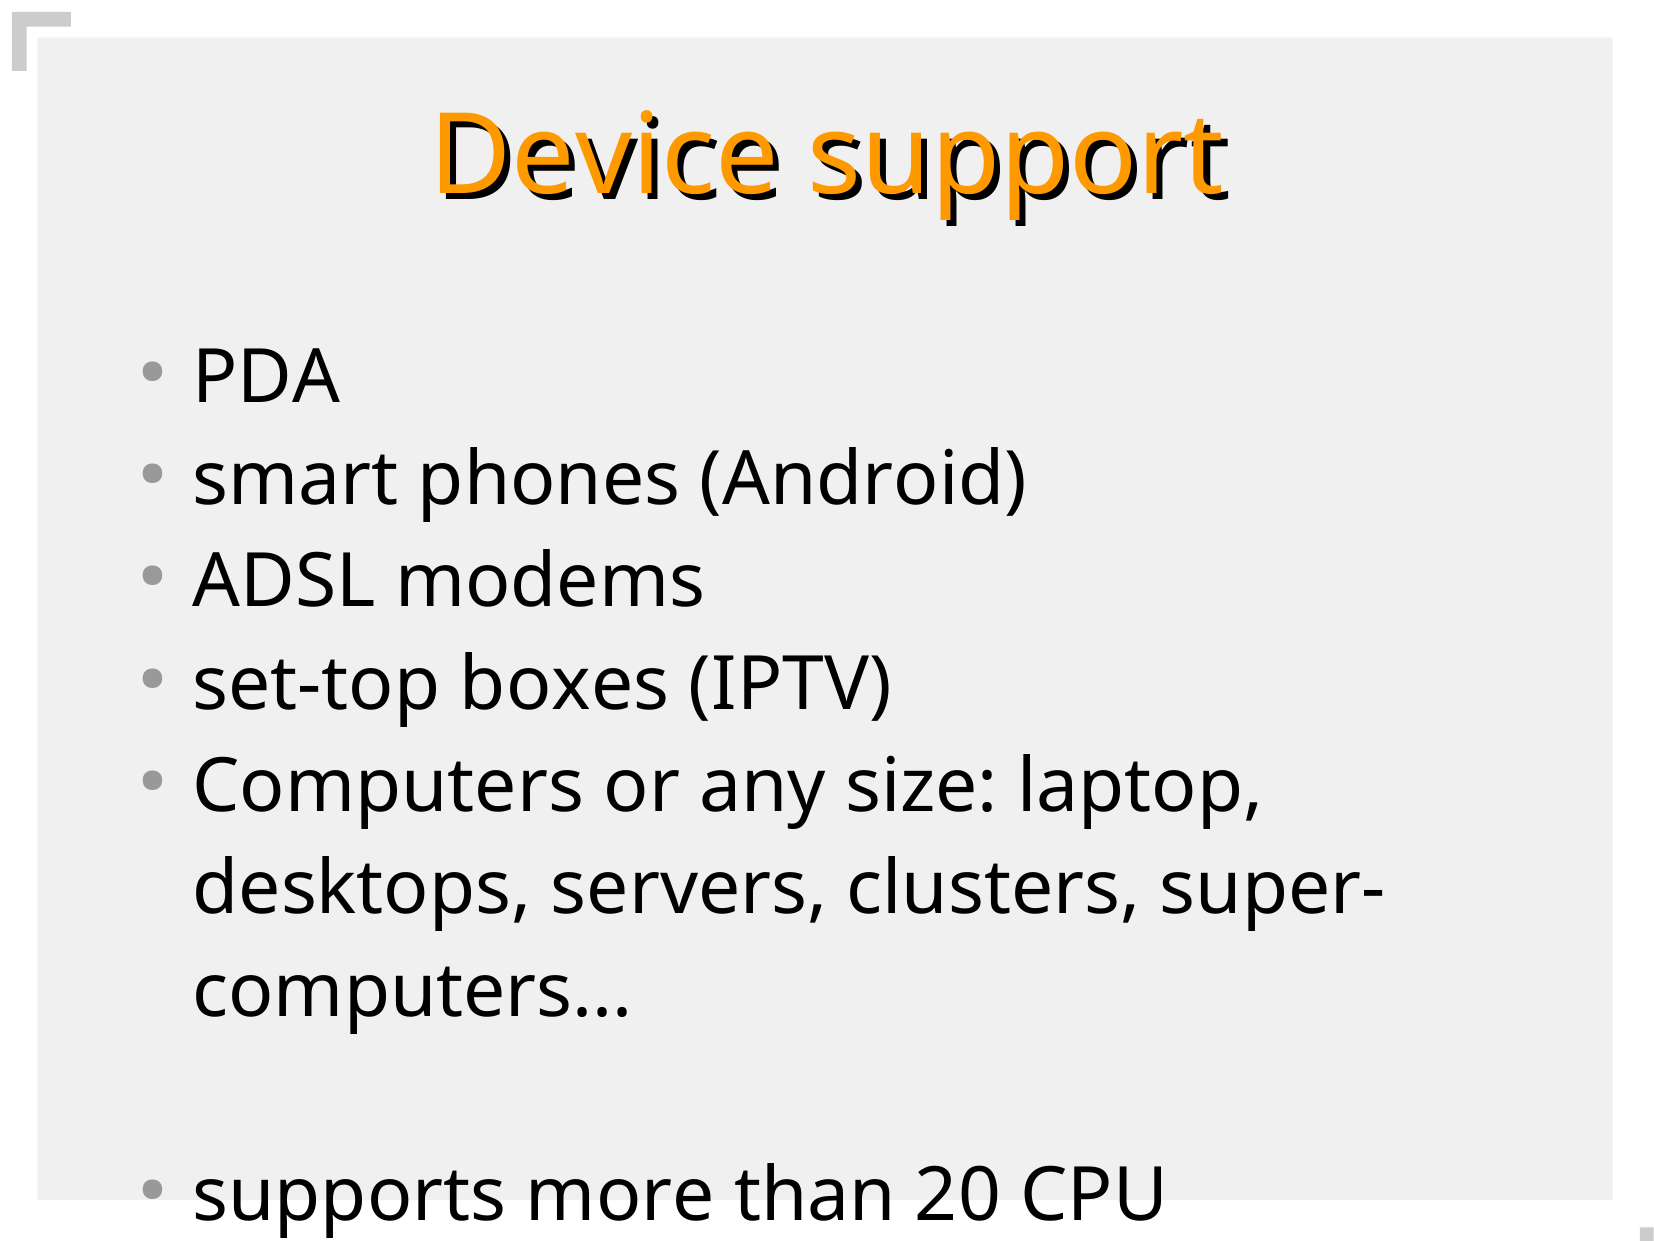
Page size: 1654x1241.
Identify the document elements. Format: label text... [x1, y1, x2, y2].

title Device support [121, 46, 1534, 254]
list PDA smart phones (Android) ADSL modems set-top boxes (IPTV) Computers or any size: laptop, desktops, servers, clusters, super-computers... supports more than 20 CPU architectures [121, 322, 1561, 1132]
